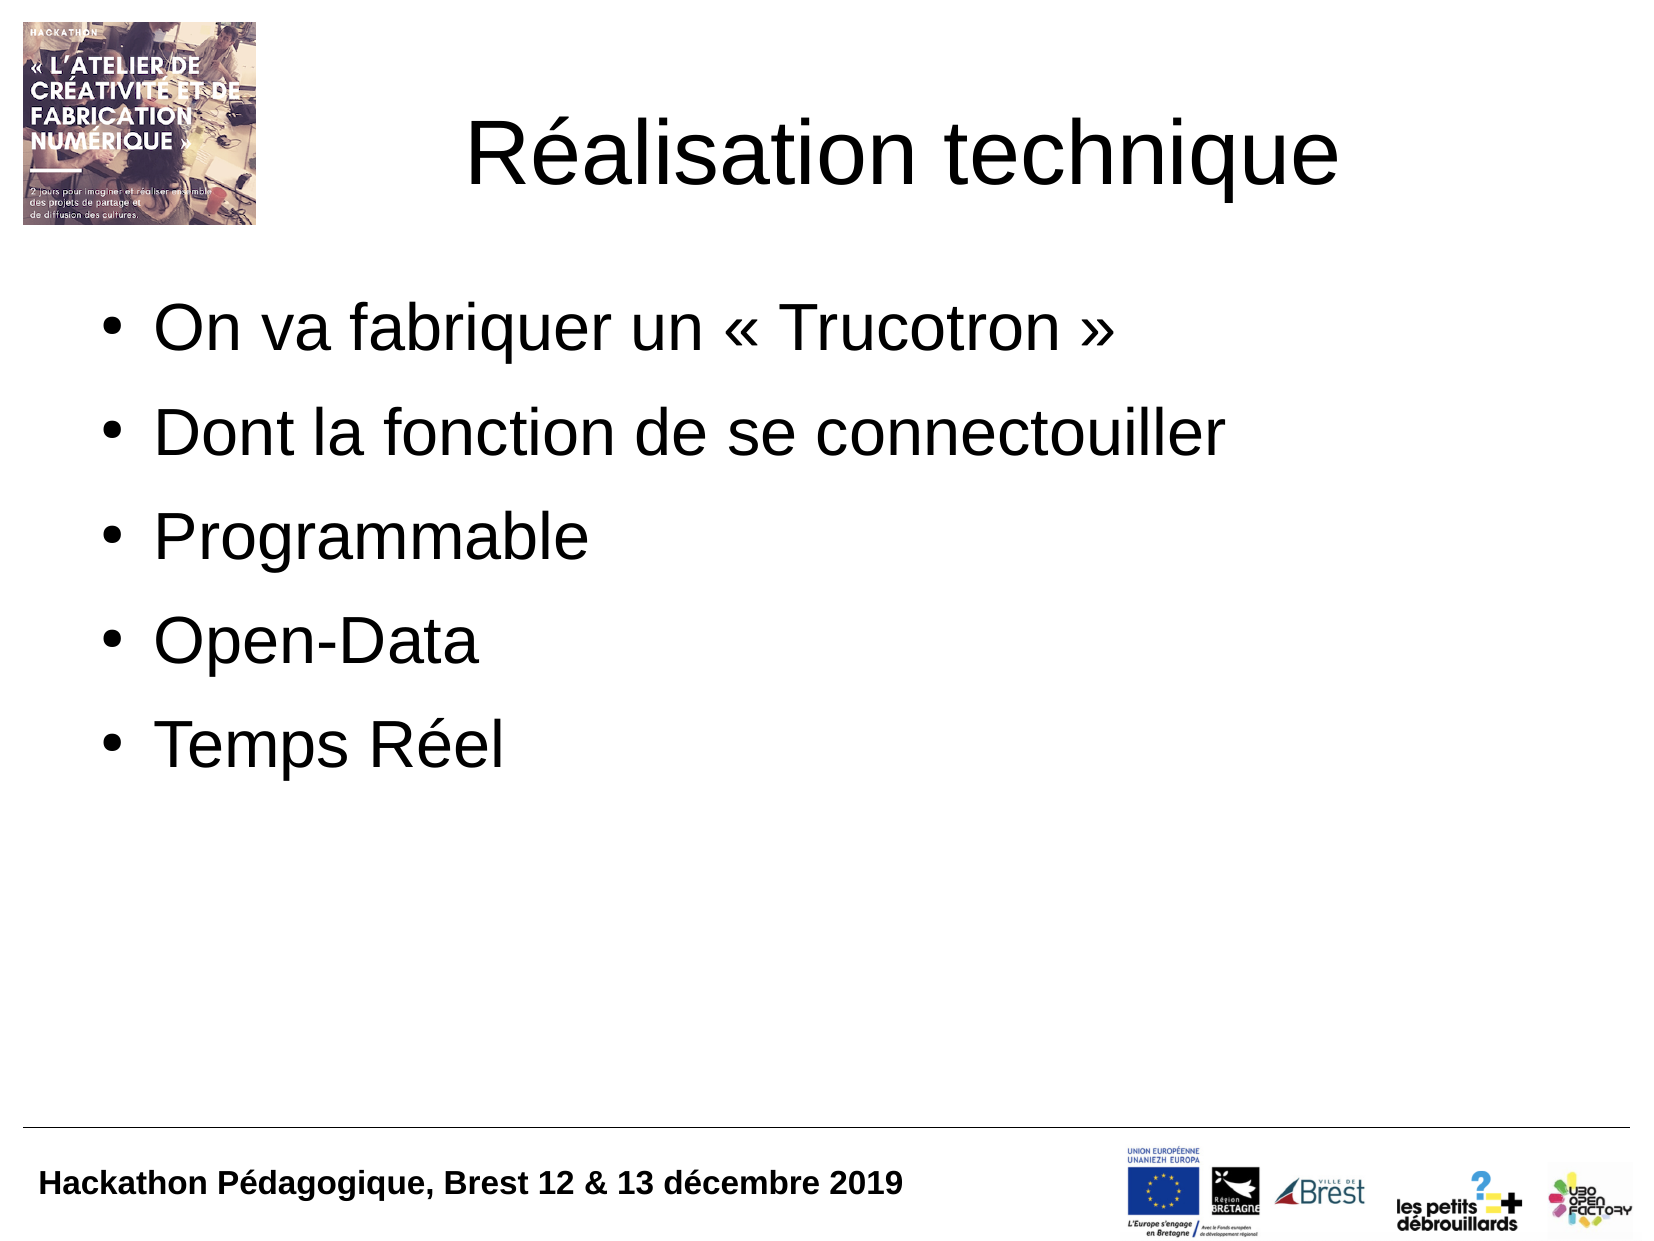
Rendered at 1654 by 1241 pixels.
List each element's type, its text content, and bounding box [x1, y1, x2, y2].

list On va fabriquer un « Trucotron » Dont la fonction de se connectouiller Programmable Open-Data Temps Réel [82, 290, 1571, 1109]
picture [23, 22, 256, 225]
title Réalisation technique [236, 49, 1571, 257]
picture [1120, 1137, 1642, 1241]
text_box Hackathon Pédagogique, Brest 12 & 13 décembre 2019 [23, 1157, 945, 1210]
